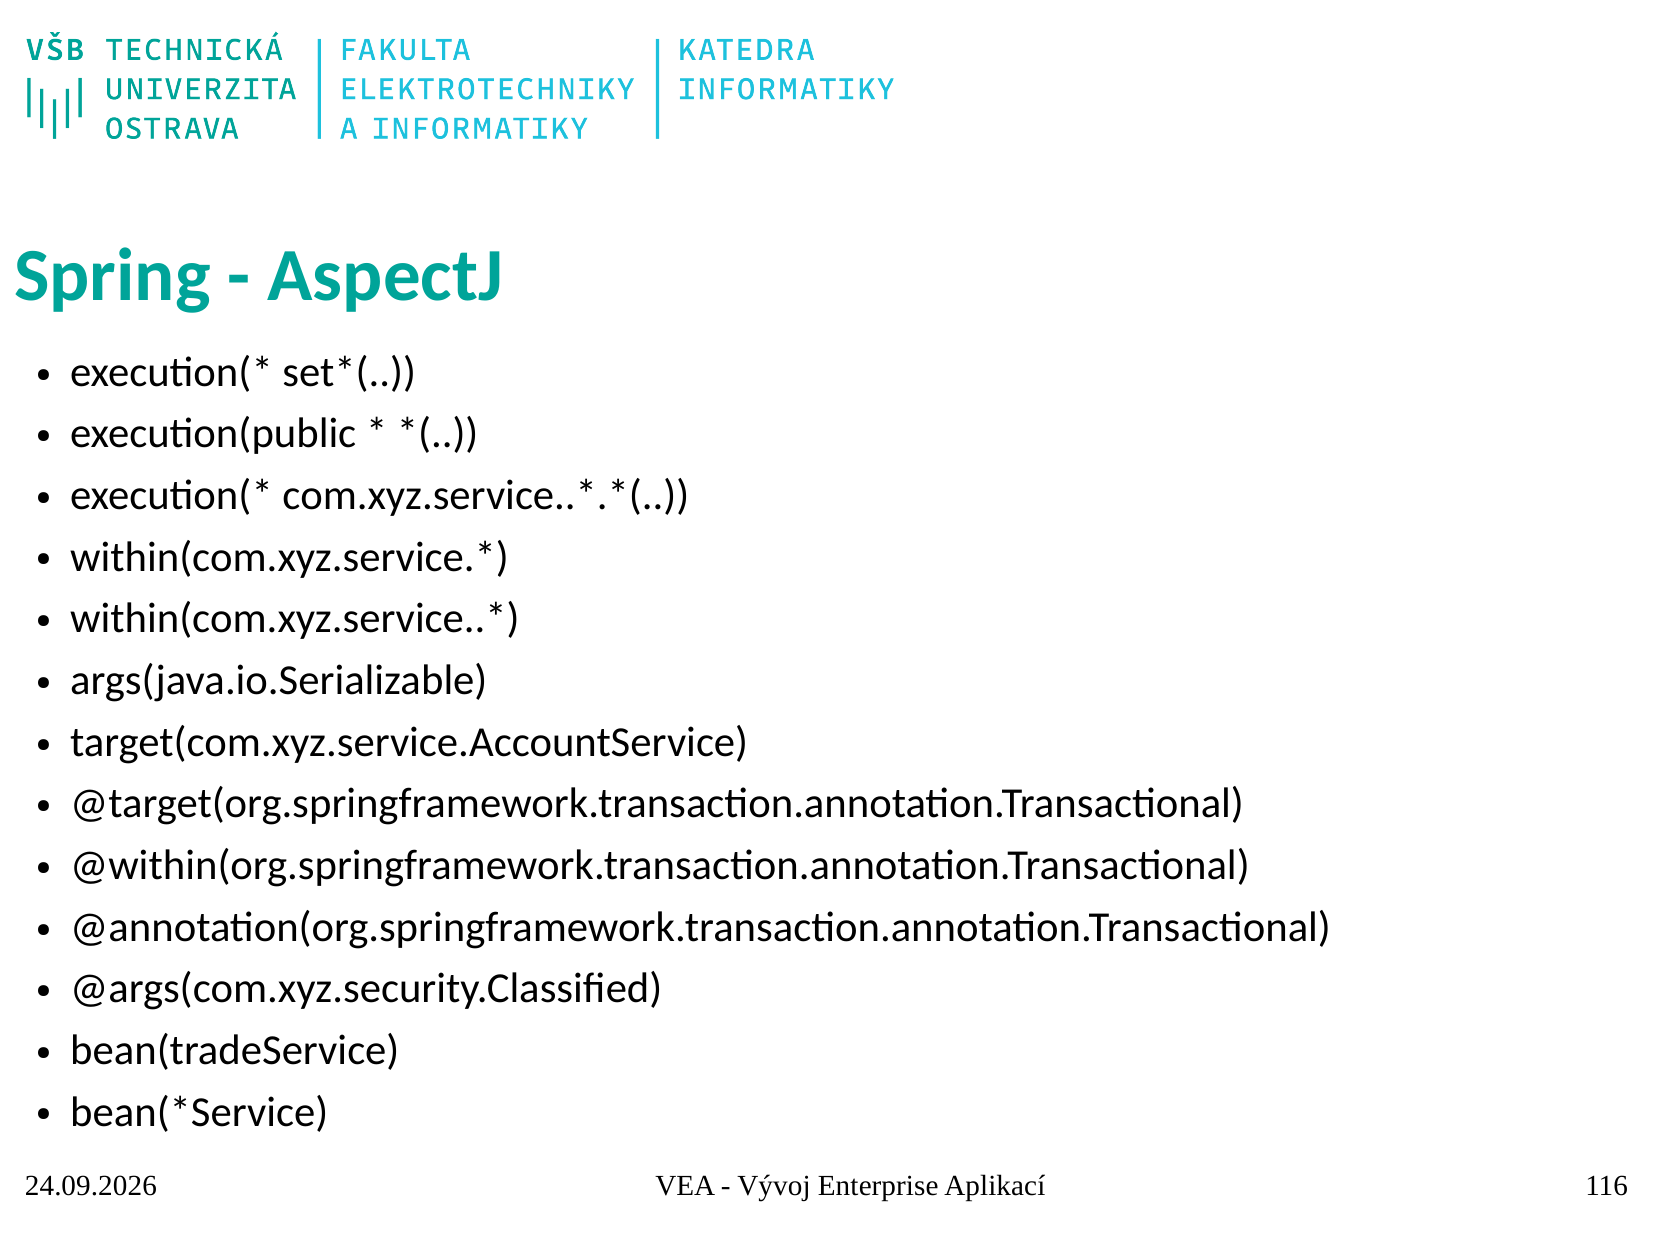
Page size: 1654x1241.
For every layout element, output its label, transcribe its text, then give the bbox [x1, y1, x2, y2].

title Spring - AspectJ [14, 165, 1619, 319]
list execution(* set*(..)) execution(public * *(..)) execution(* com.xyz.service..*.*(..)) within(com.xyz.service.*) within(com.xyz.service..*) args(java.io.Serializable) target(com.xyz.service.AccountService) @target(org.springframework.transaction.annotation.Transactional) @within(org.springframework.transaction.annotation.Transactional) @annotation(org.springframework.transaction.annotation.Transactional) @args(com.xyz.security.Classified) bean(tradeService) bean(*Service) [24, 354, 1629, 1146]
picture [26, 31, 894, 139]
